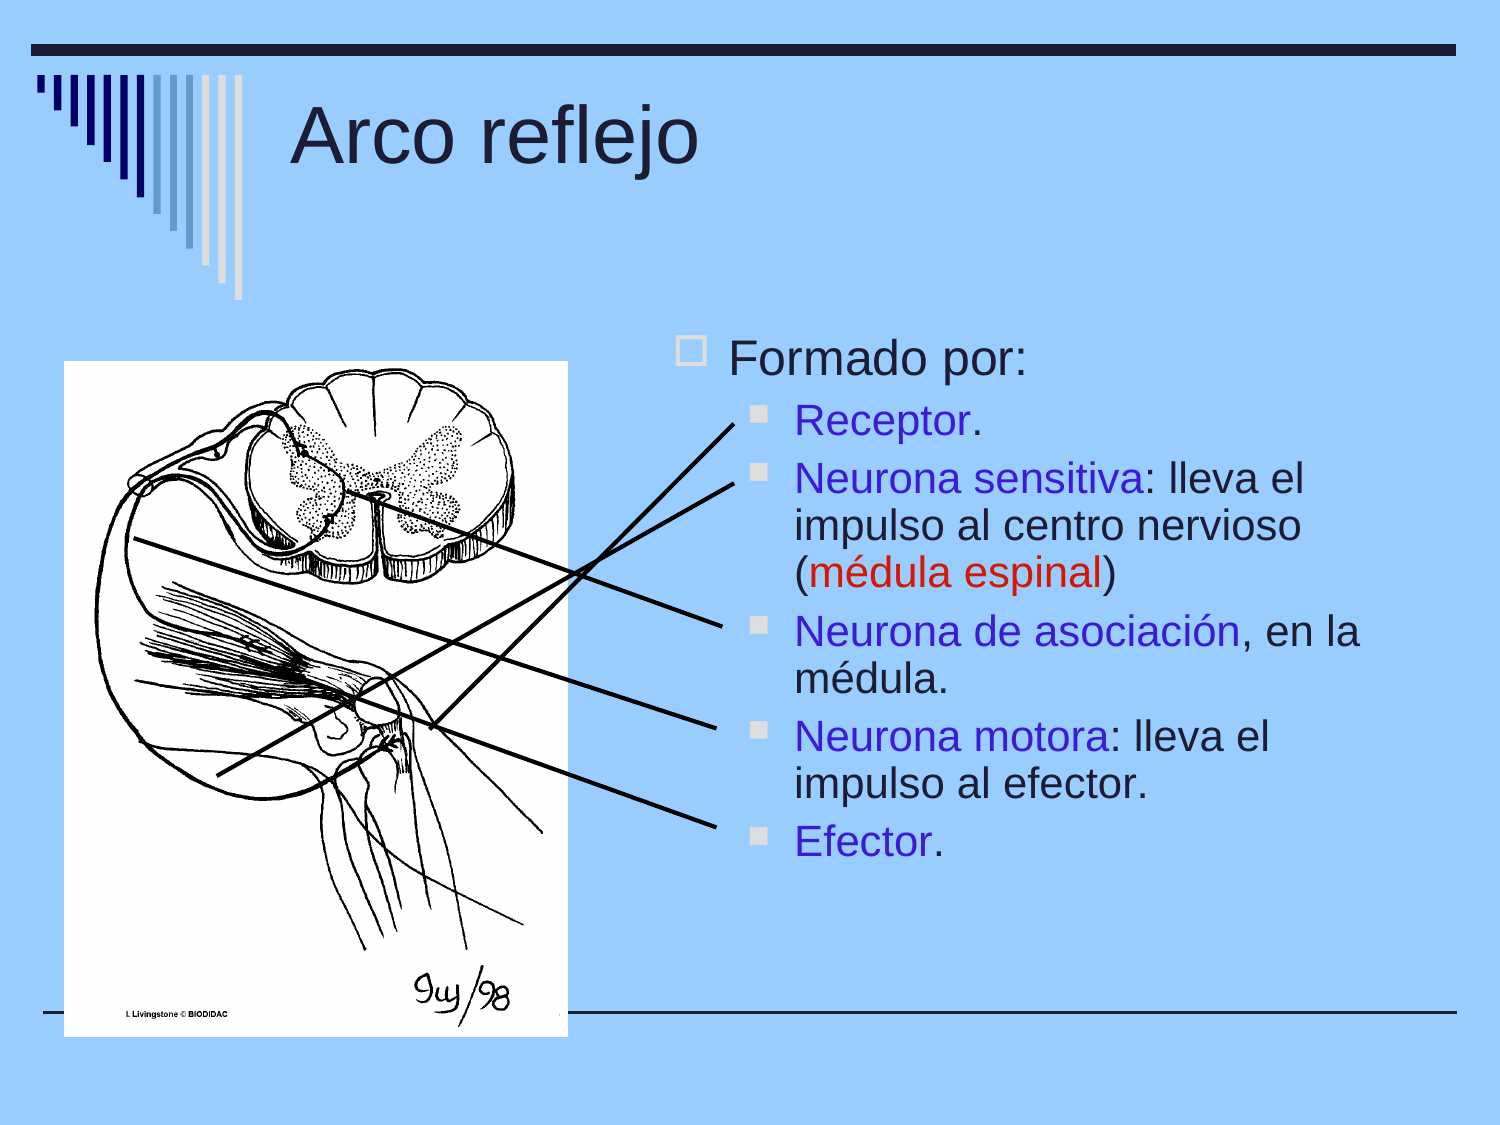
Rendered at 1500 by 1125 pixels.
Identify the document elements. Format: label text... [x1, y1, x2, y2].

list Formado por: Receptor. Neurona sensitiva: lleva el impulso al centro nervioso (médula espinal) Neurona de asociación, en la médula. Neurona motora: lleva el impulso al efector. Efector. [657, 324, 1426, 1001]
title Arco reflejo [274, 75, 1425, 288]
text_box [438, 661, 568, 771]
text_box [460, 581, 568, 655]
text_box [64, 361, 568, 1037]
text_box [363, 645, 495, 722]
text_box [506, 595, 568, 677]
